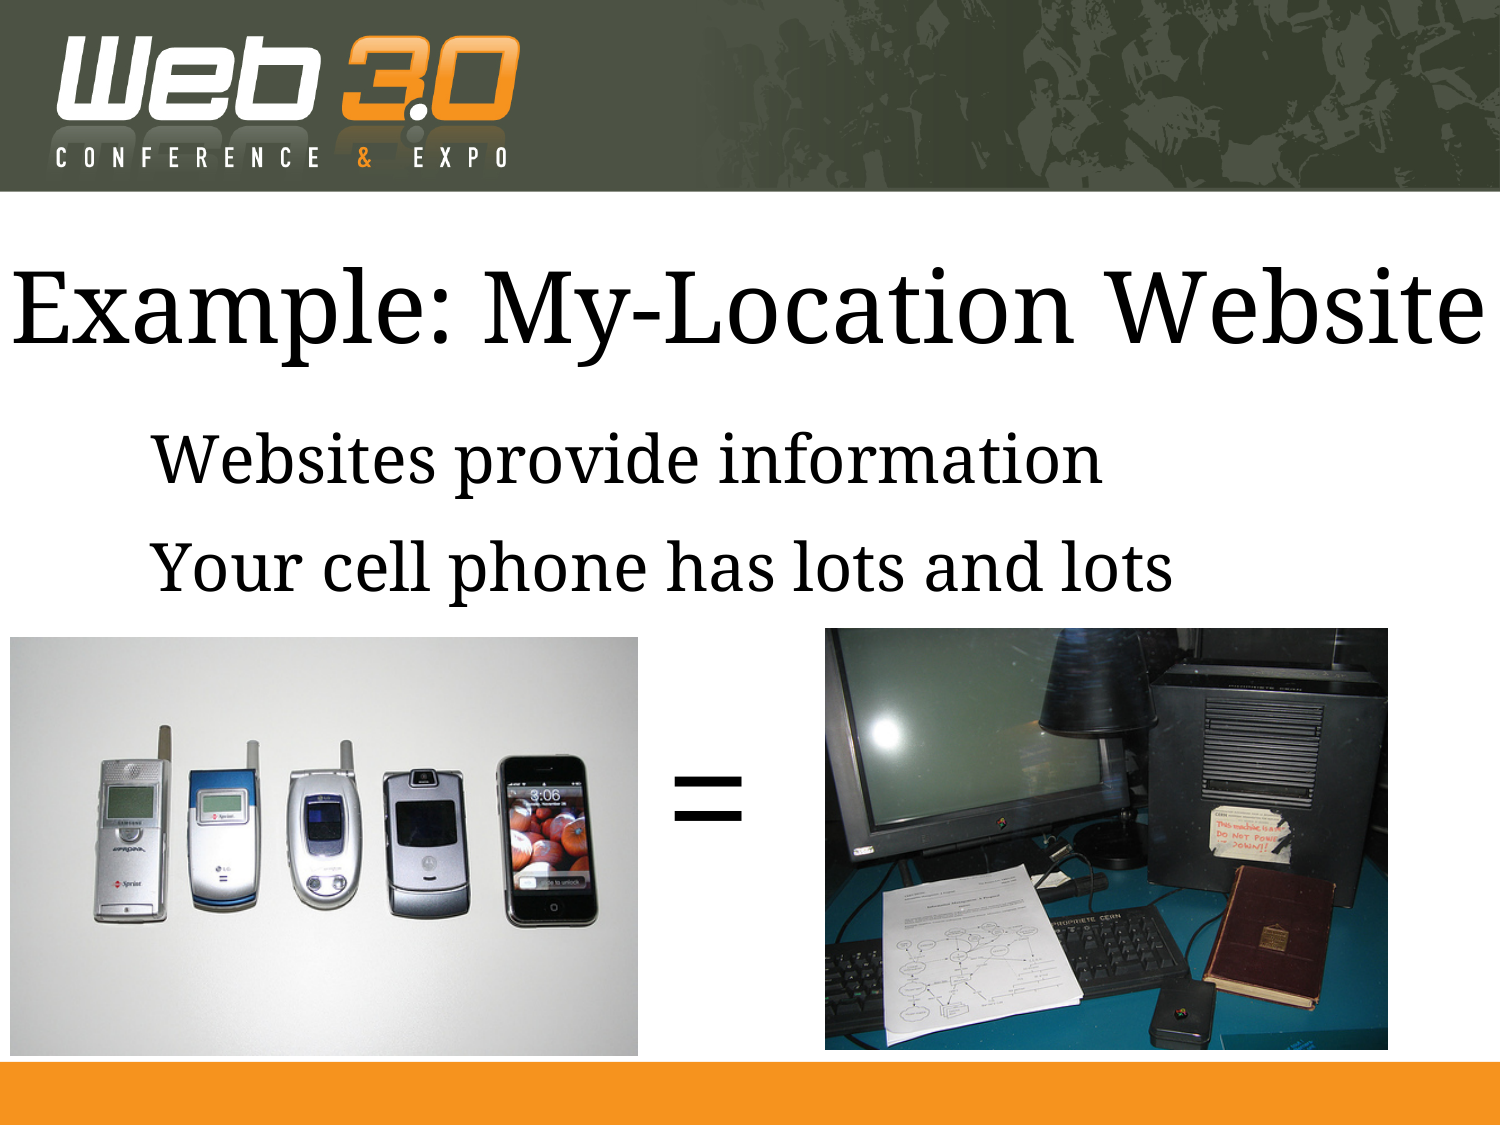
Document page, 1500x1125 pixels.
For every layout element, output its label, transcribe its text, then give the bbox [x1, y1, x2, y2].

text_box = [653, 712, 825, 932]
picture [0, 400, 1500, 1125]
list Websites provide information Your cell phone has lots and lots [150, 412, 1426, 713]
picture [0, 0, 1500, 211]
title Example: My-Location Website [0, 211, 1500, 400]
